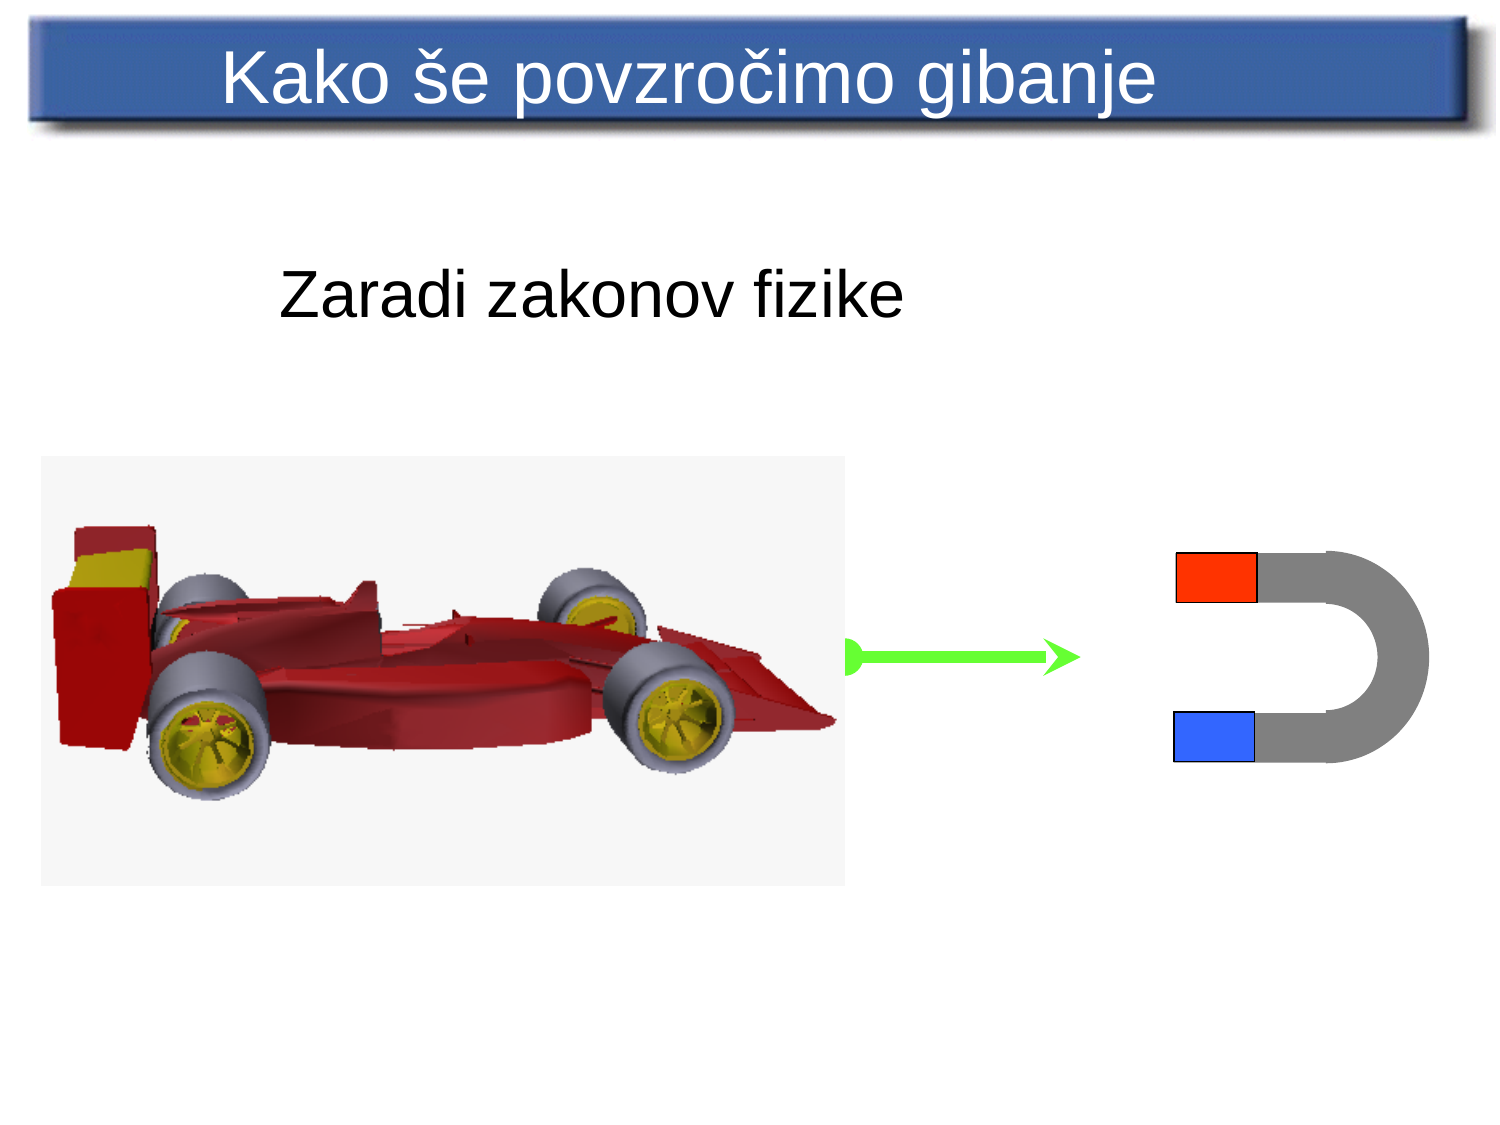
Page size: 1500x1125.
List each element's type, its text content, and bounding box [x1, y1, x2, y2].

text_box [1173, 550, 1430, 764]
picture [27, 13, 1496, 141]
picture [41, 456, 845, 886]
text_box Kako še povzročimo gibanje [206, 20, 1175, 126]
text_box Zaradi zakonov fizike [265, 243, 922, 339]
